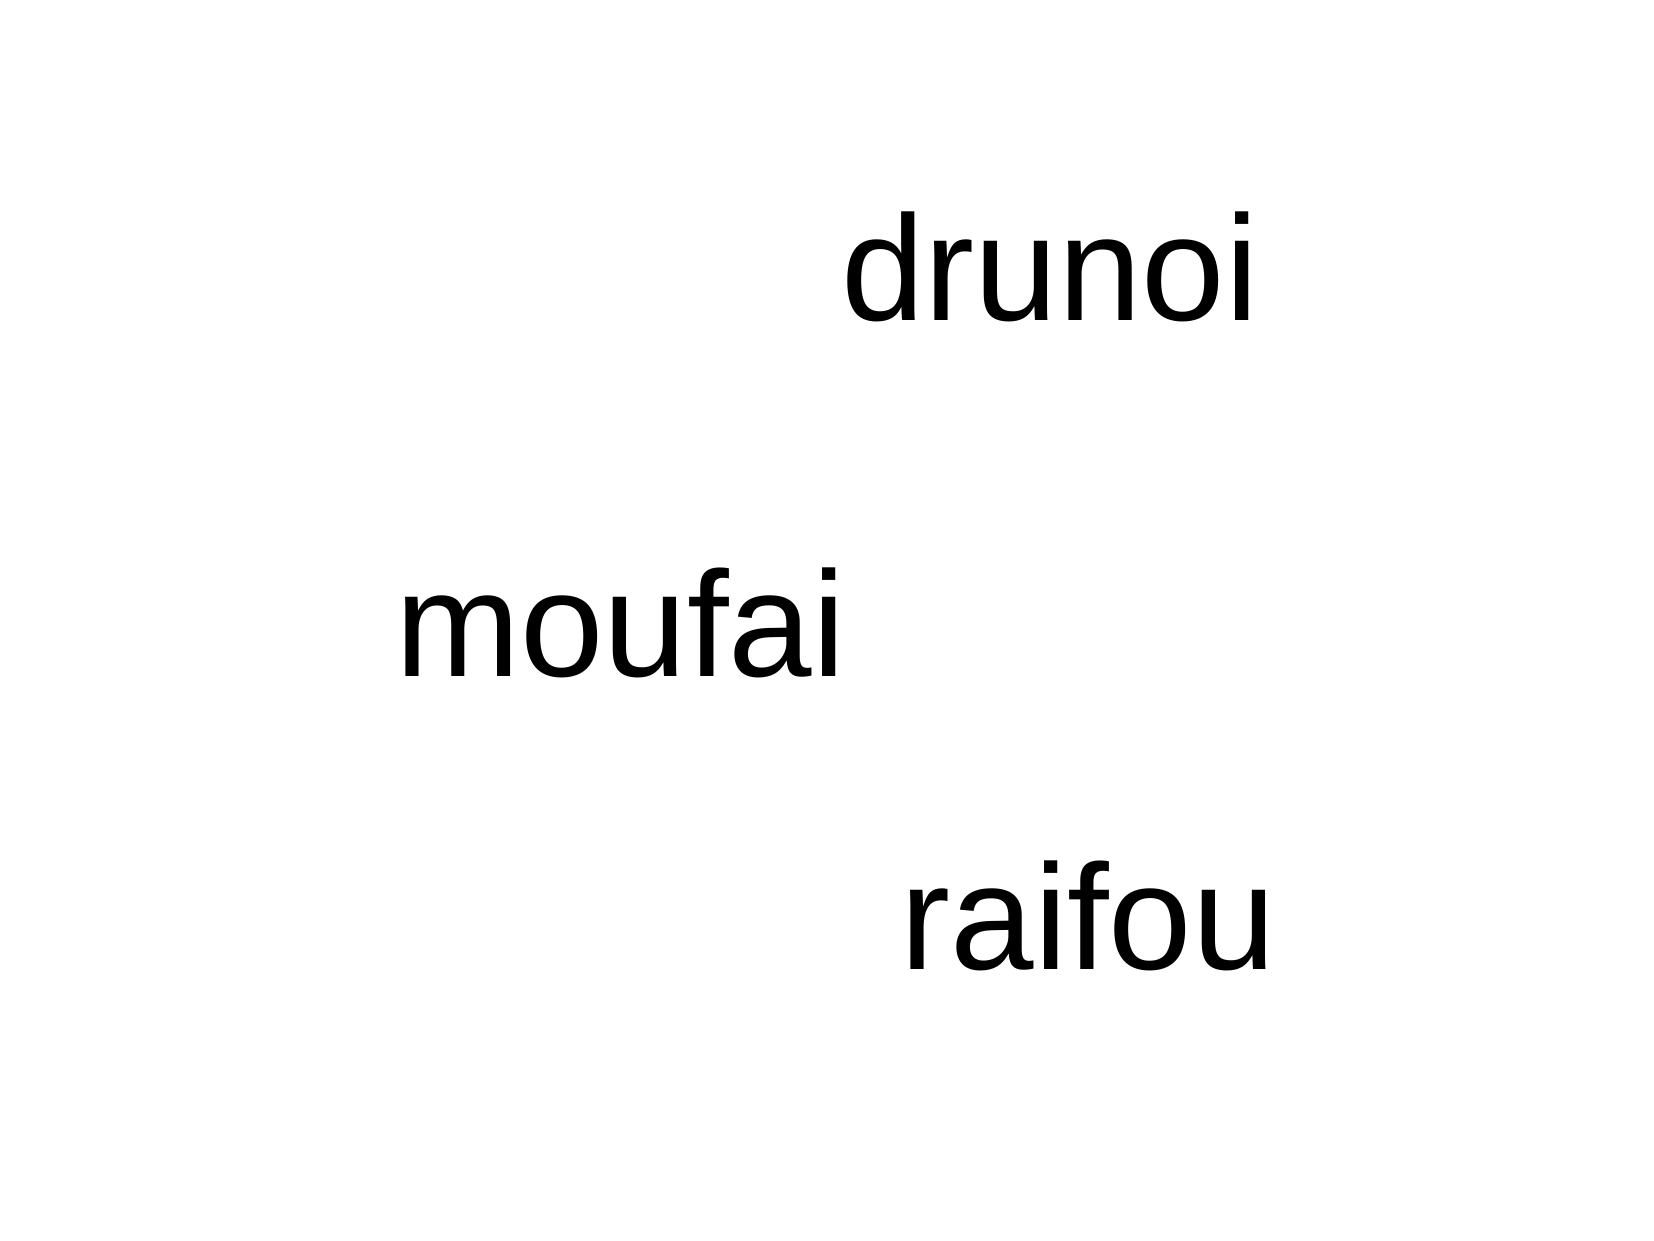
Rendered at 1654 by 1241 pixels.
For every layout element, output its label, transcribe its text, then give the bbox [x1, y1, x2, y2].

text_box raifou [885, 826, 1300, 1010]
text_box drunoi [826, 177, 1359, 360]
text_box moufai [380, 533, 1279, 717]
